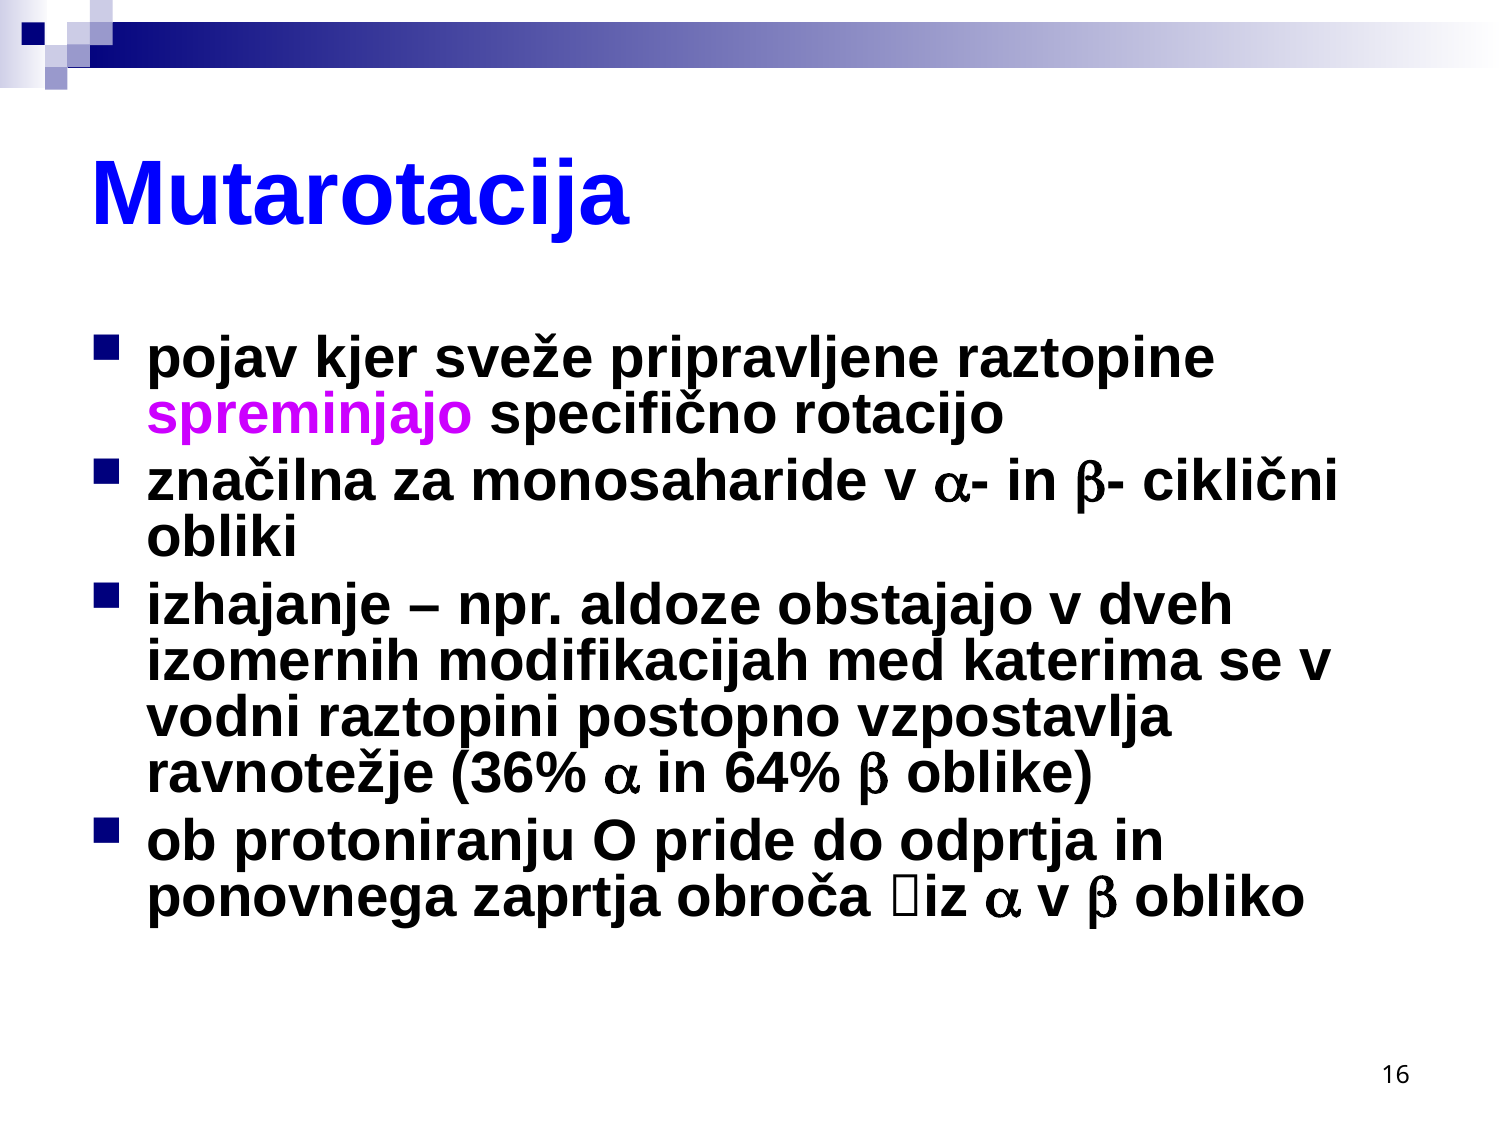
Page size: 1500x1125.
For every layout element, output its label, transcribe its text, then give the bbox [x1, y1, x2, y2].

list pojav kjer sveže pripravljene raztopine spreminjajo specifično rotacijo značilna za monosaharide v - in - ciklični obliki izhajanje – npr. aldoze obstajajo v dveh izomernih modifikacijah med katerima se v vodni raztopini postopno vzpostavlja ravnotežje (36%  in 64%  oblike) ob protoniranju O pride do odprtja in ponovnega zaprtja obroča iz  v  obliko [75, 324, 1425, 963]
title Mutarotacija [75, 75, 1425, 300]
slide_number <number> [1074, 1025, 1425, 1100]
